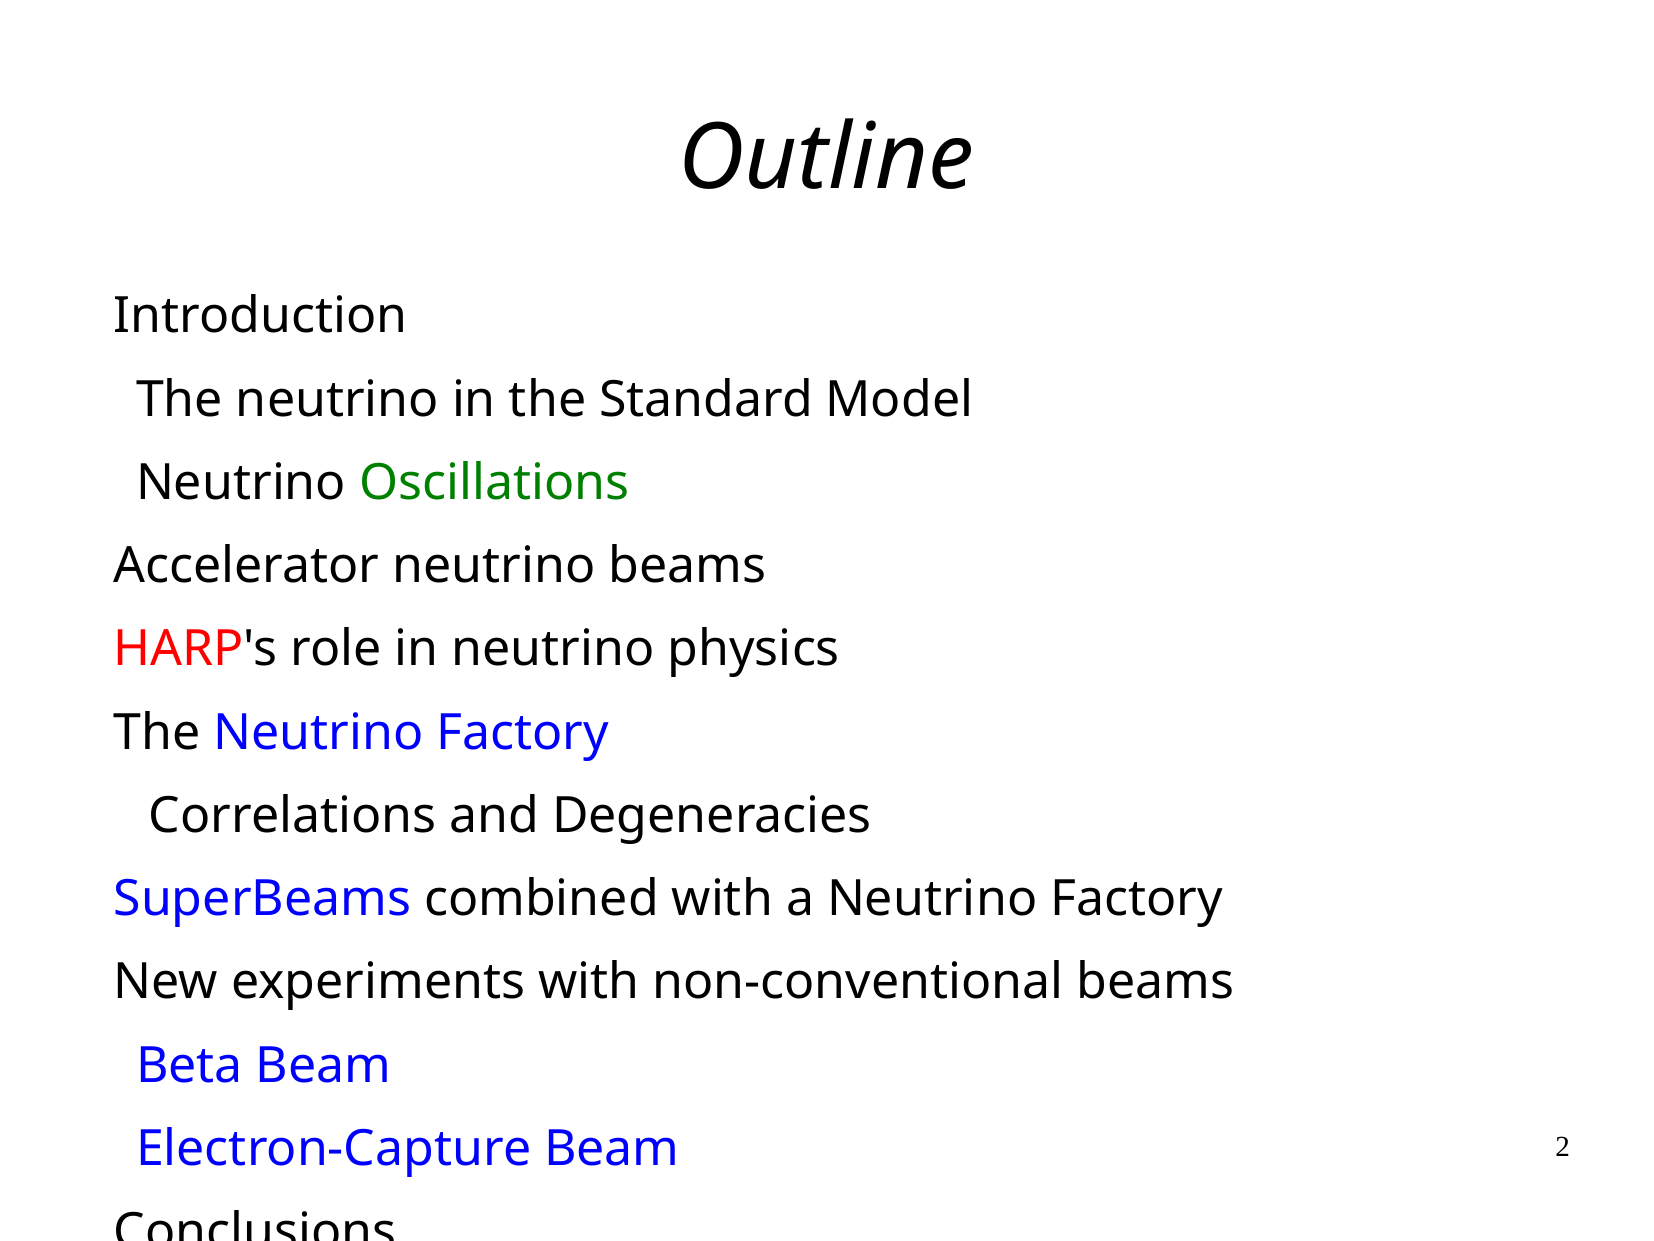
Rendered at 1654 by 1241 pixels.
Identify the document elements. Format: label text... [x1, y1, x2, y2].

text_box Introduction The neutrino in the Standard Model Neutrino Oscillations Accelerator neutrino beams HARP's role in neutrino physics The Neutrino Factory Correlations and Degeneracies SuperBeams combined with a Neutrino Factory New experiments with non-conventional beams Beta Beam Electron-Capture Beam Conclusions [85, 271, 1487, 1172]
title Outline [82, 49, 1571, 257]
